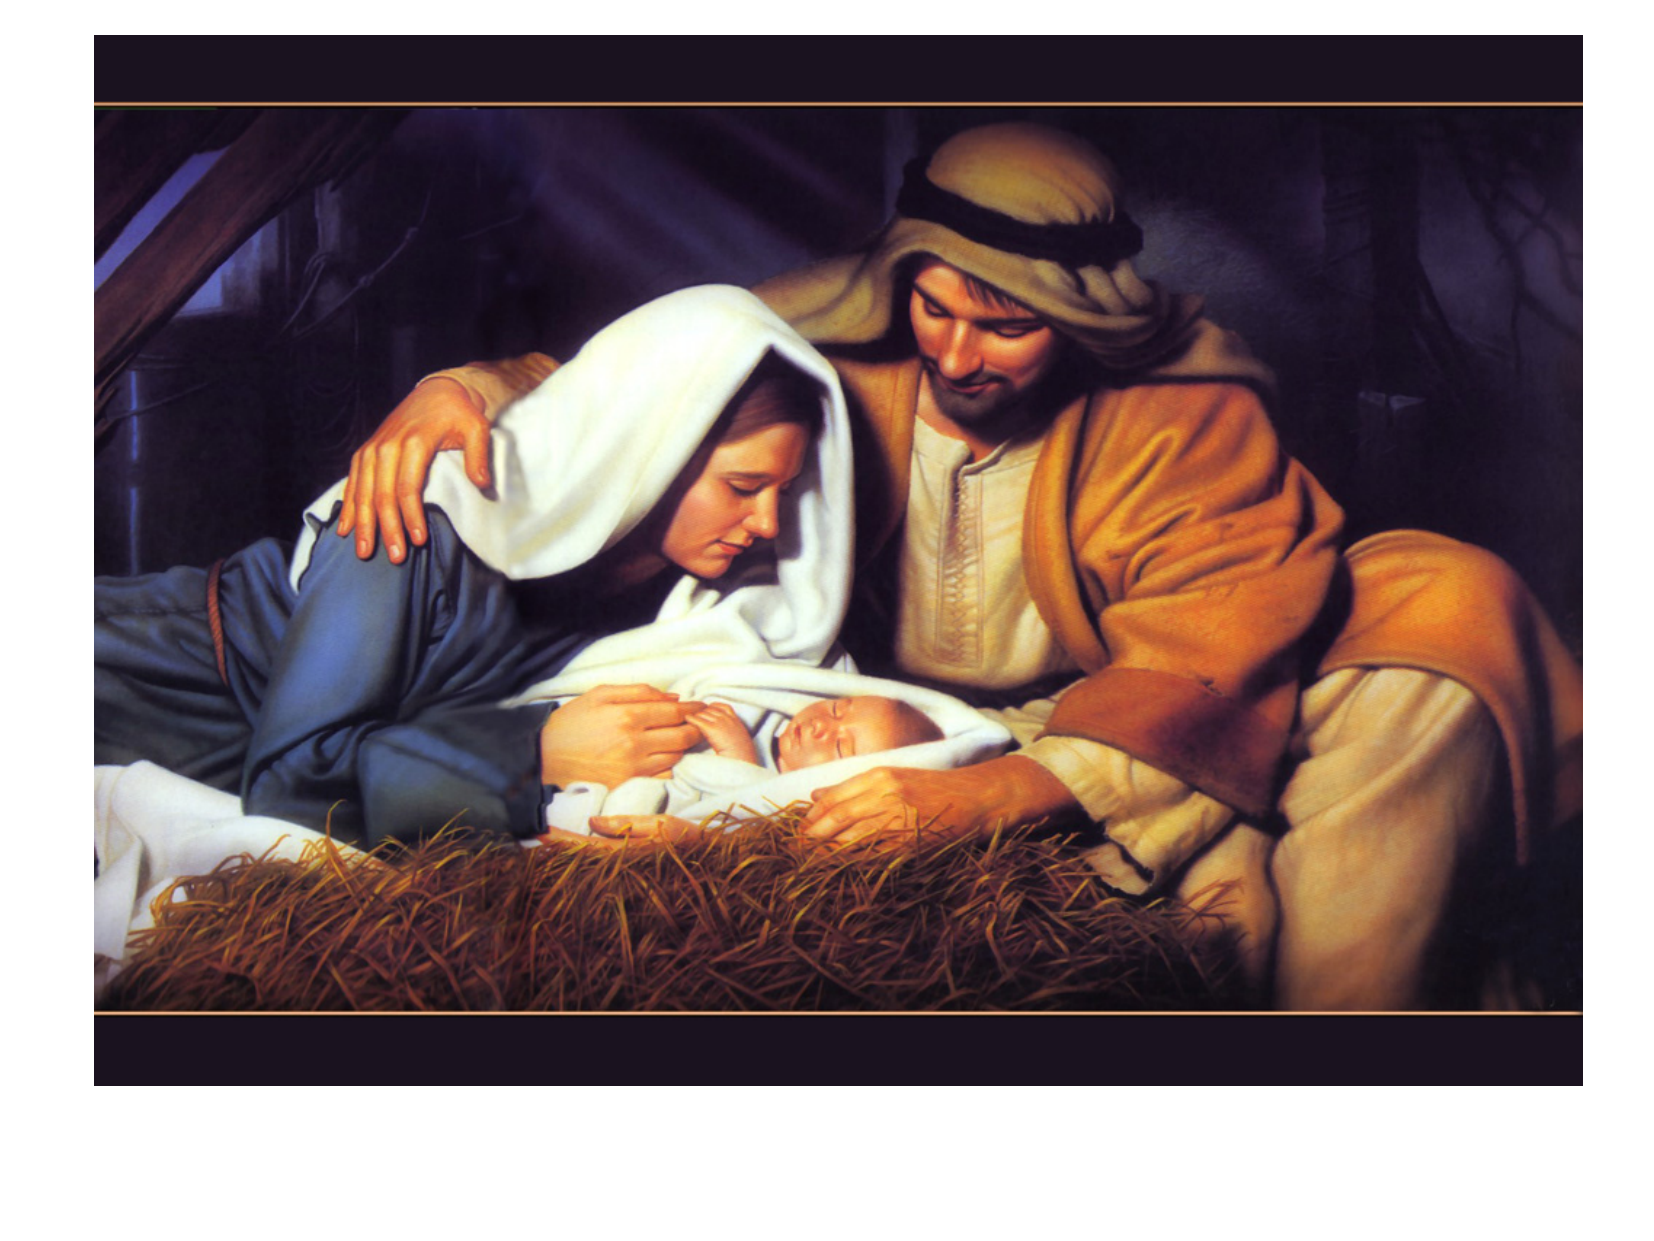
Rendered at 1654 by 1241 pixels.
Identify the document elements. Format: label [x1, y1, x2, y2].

picture [94, 35, 1583, 1086]
